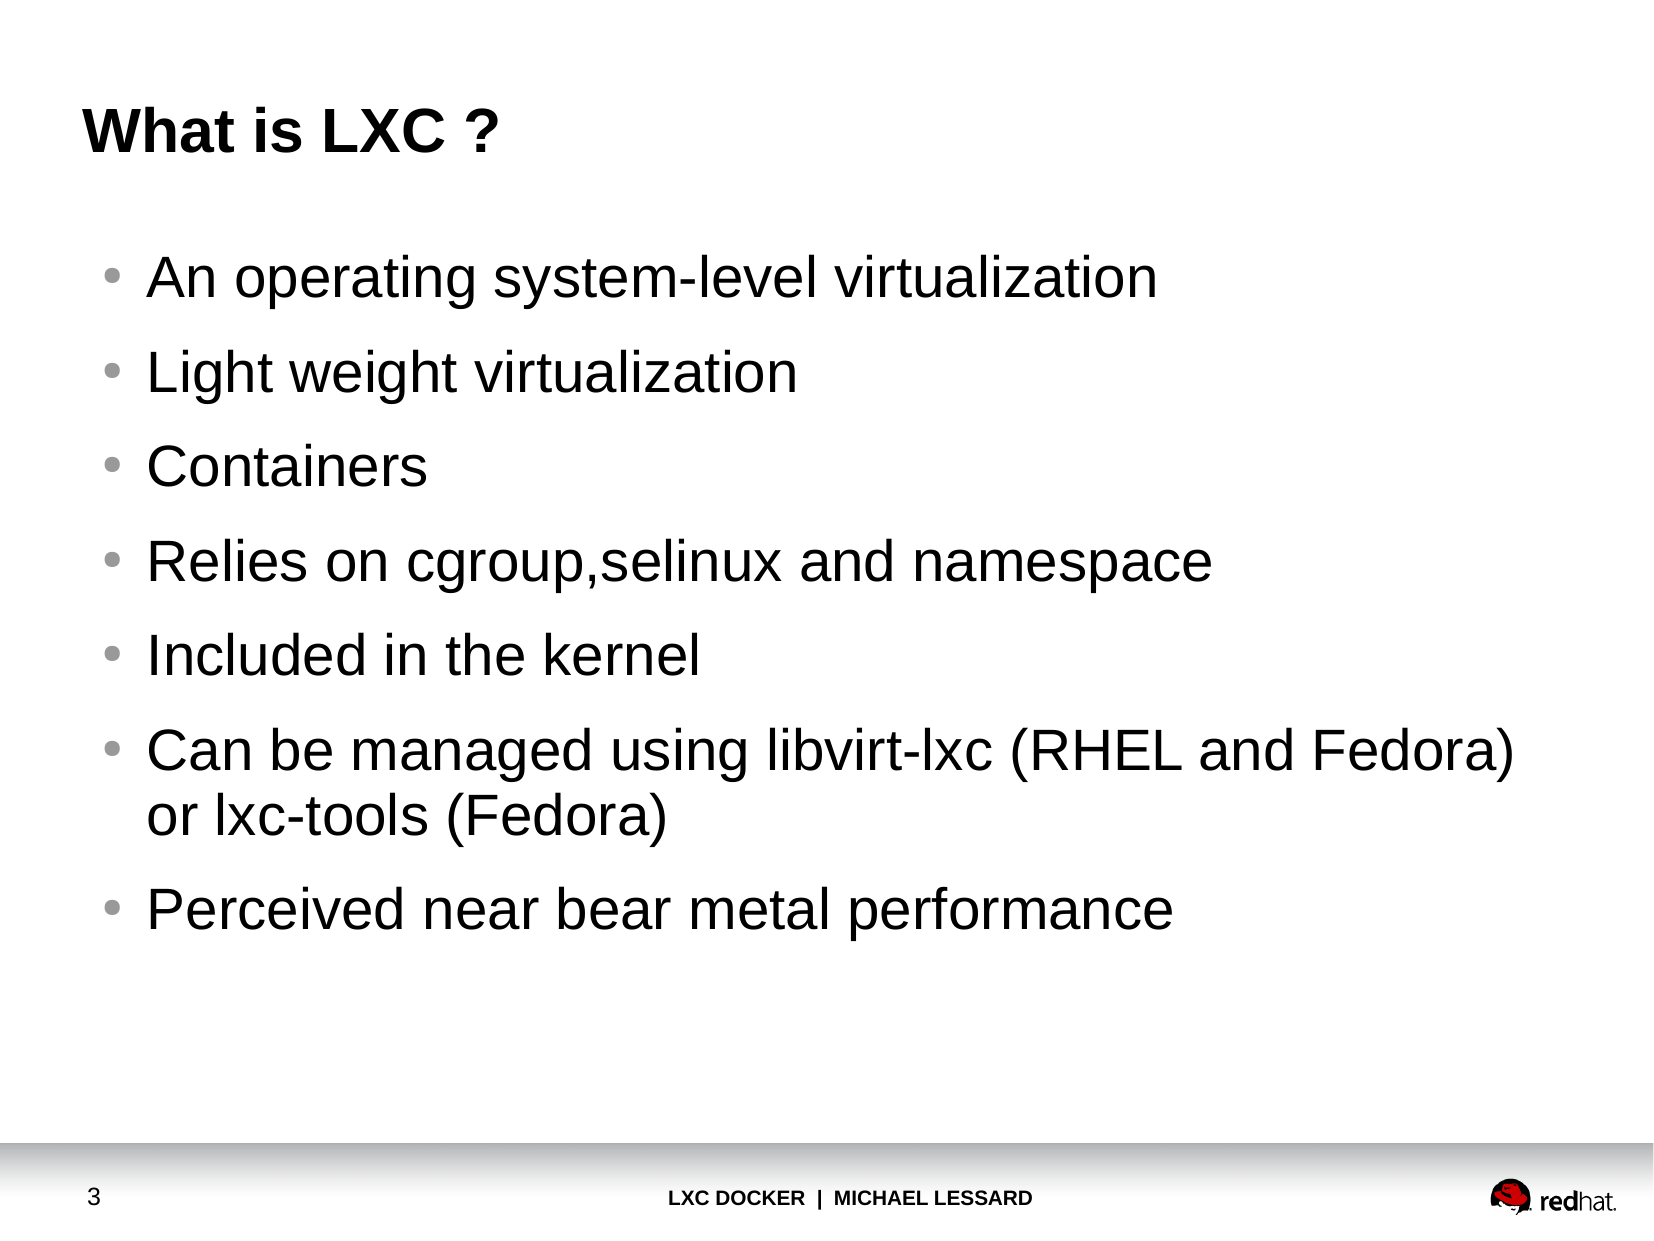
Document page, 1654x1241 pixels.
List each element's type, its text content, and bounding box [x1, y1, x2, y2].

picture [0, 1143, 1654, 1241]
title What is LXC ? [82, 37, 1571, 226]
list An operating system-level virtualization Light weight virtualization Containers Relies on cgroup,selinux and namespace Included in the kernel Can be managed using libvirt-lxc (RHEL and Fedora) or lxc-tools (Fedora) Perceived near bear metal performance [86, 244, 1576, 1039]
